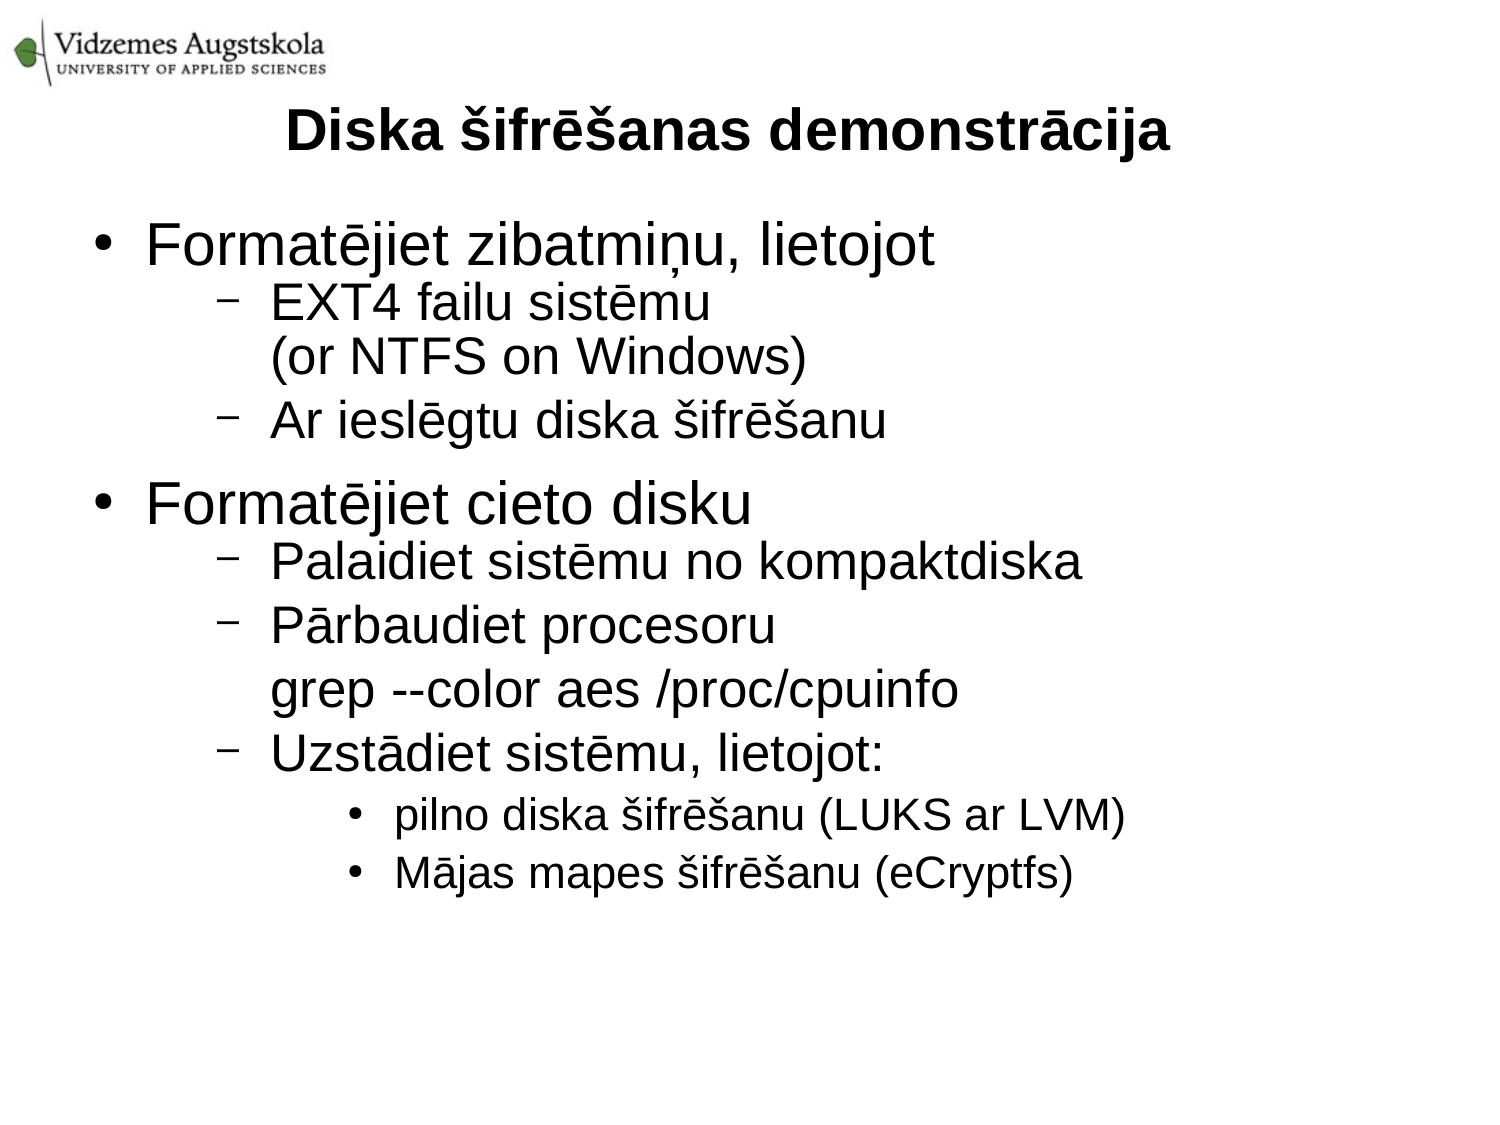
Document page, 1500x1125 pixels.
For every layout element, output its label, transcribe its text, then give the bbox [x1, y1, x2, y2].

picture [5, 2, 334, 102]
title Diska šifrēšanas demonstrācija [85, 87, 1372, 177]
list Formatējiet zibatmiņu, lietojot EXT4 failu sistēmu (or NTFS on Windows) Ar ieslēgtu diska šifrēšanu Formatējiet cieto disku Palaidiet sistēmu no kompaktdiska Pārbaudiet procesoru grep --color aes /proc/cpuinfo Uzstādiet sistēmu, lietojot: pilno diska šifrēšanu (LUKS ar LVM) Mājas mapes šifrēšanu (eCryptfs) [75, 212, 1465, 993]
